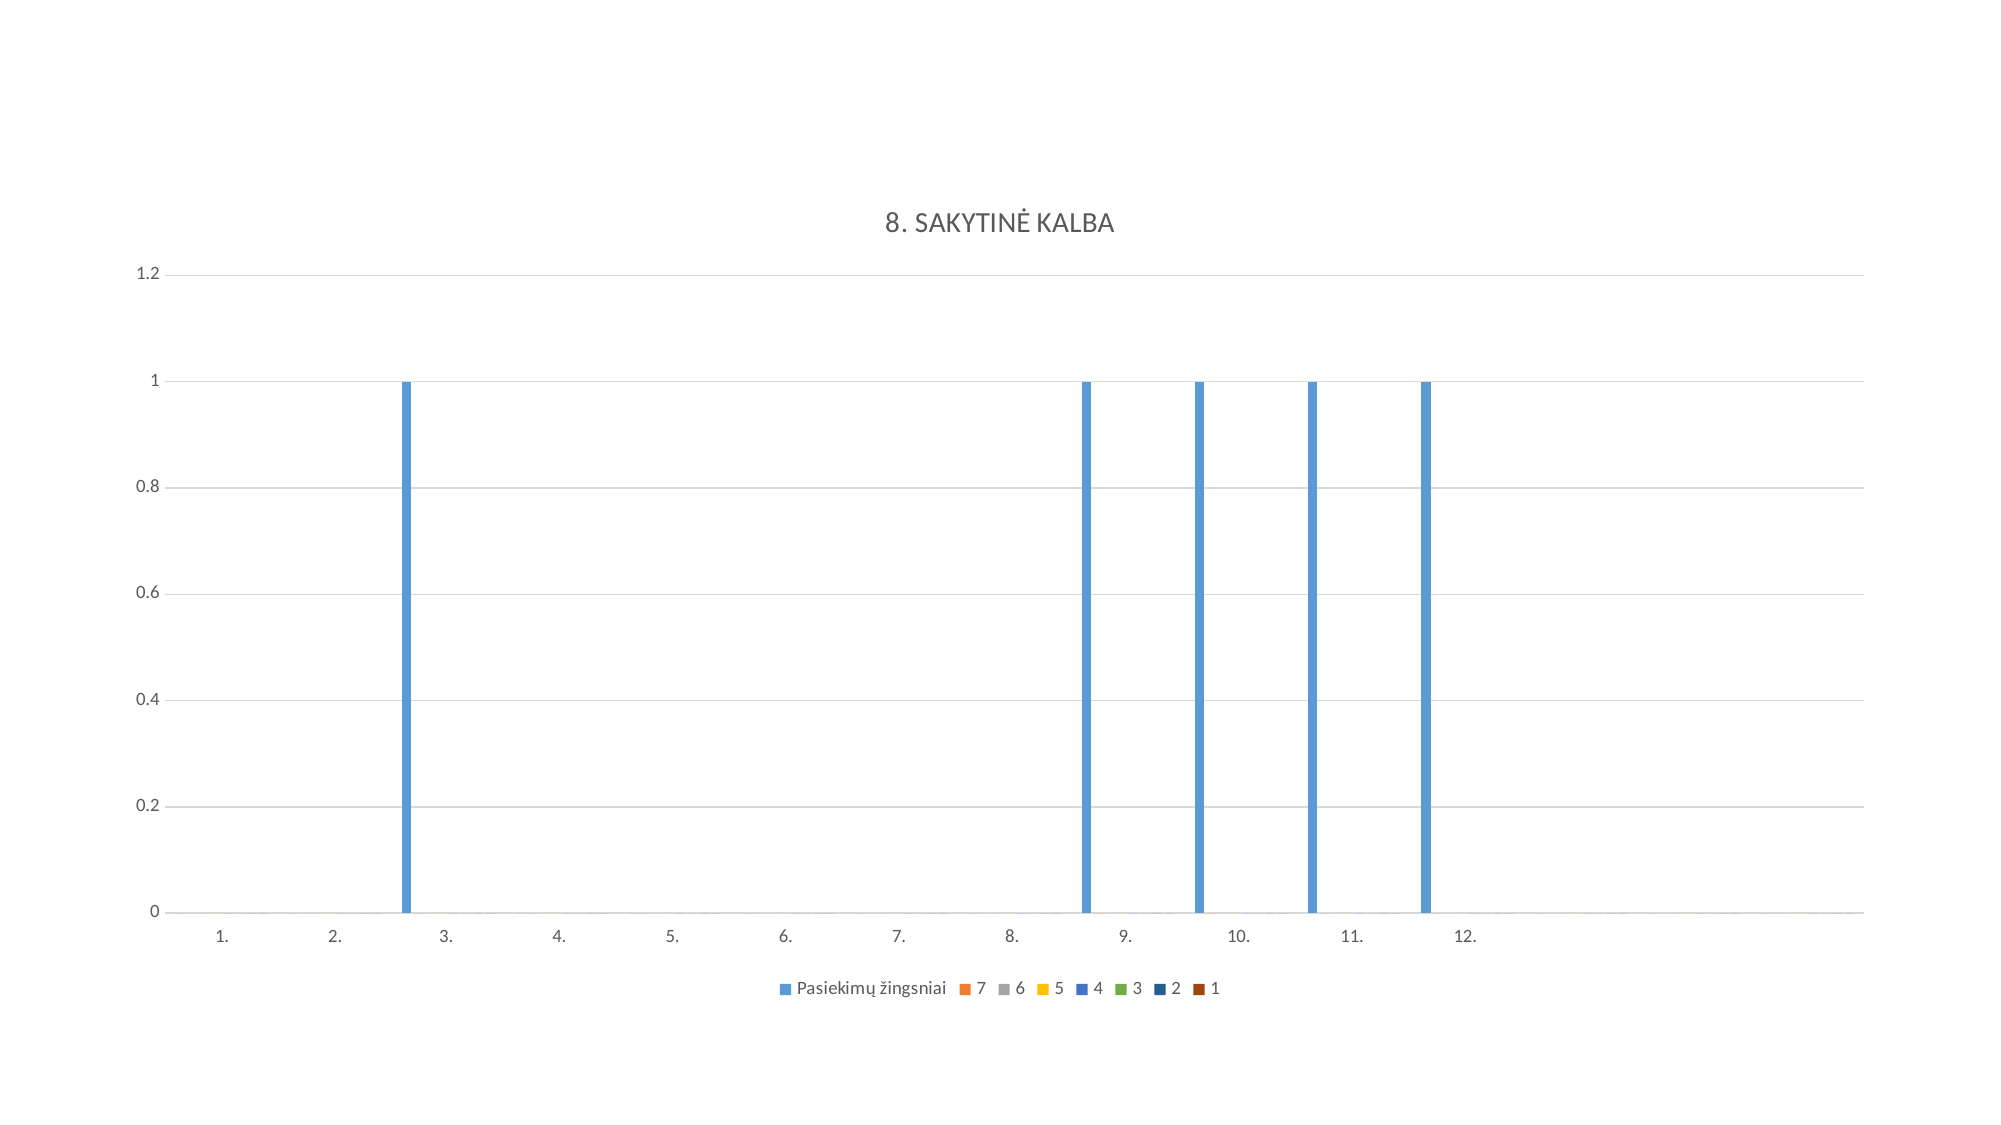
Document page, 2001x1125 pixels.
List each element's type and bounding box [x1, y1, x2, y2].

chart [99, 177, 1900, 1005]
